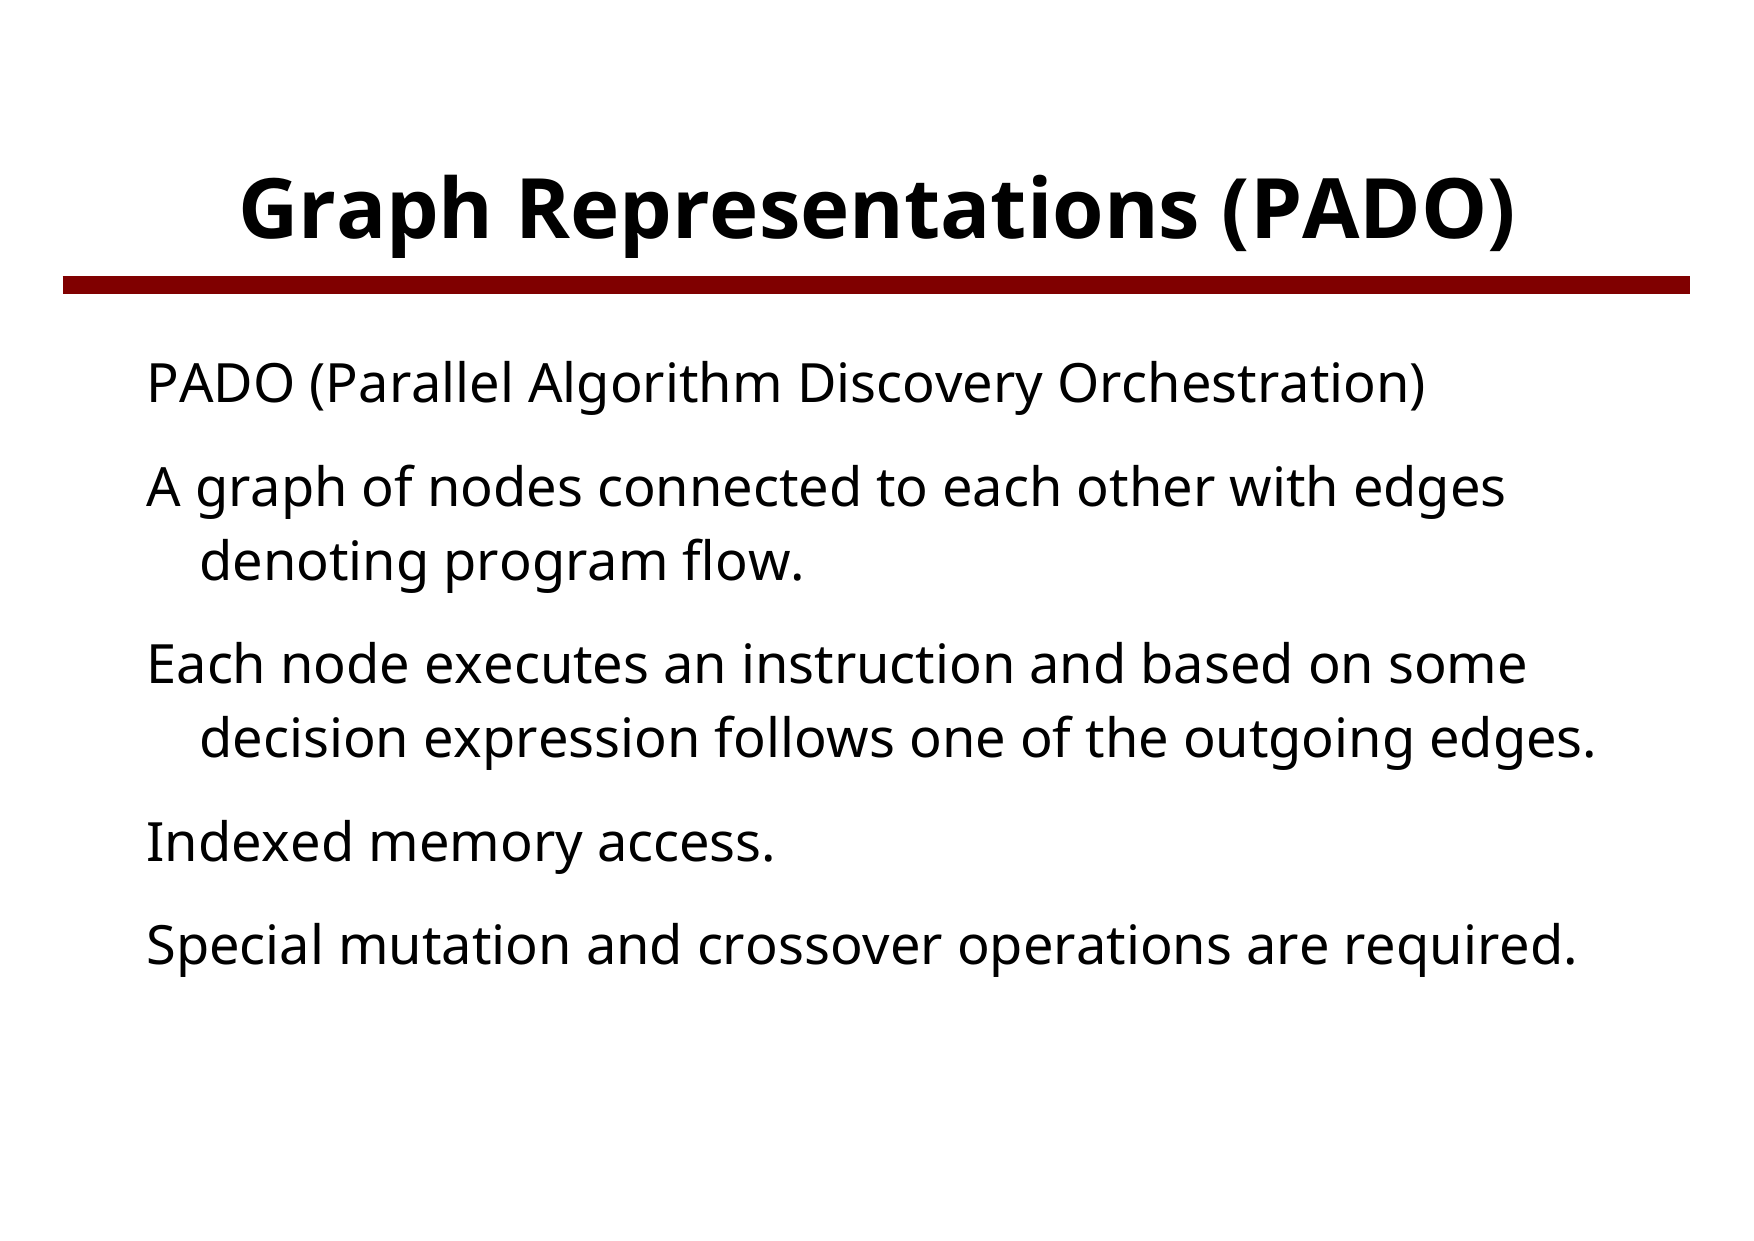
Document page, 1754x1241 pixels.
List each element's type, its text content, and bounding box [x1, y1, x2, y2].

title Graph Representations (PADO) [128, 102, 1627, 311]
list PADO (Parallel Algorithm Discovery Orchestration) A graph of nodes connected to each other with edges denoting program flow. Each node executes an instruction and based on some decision expression follows one of the outgoing edges. Indexed memory access. Special mutation and crossover operations are required. [128, 344, 1627, 1127]
